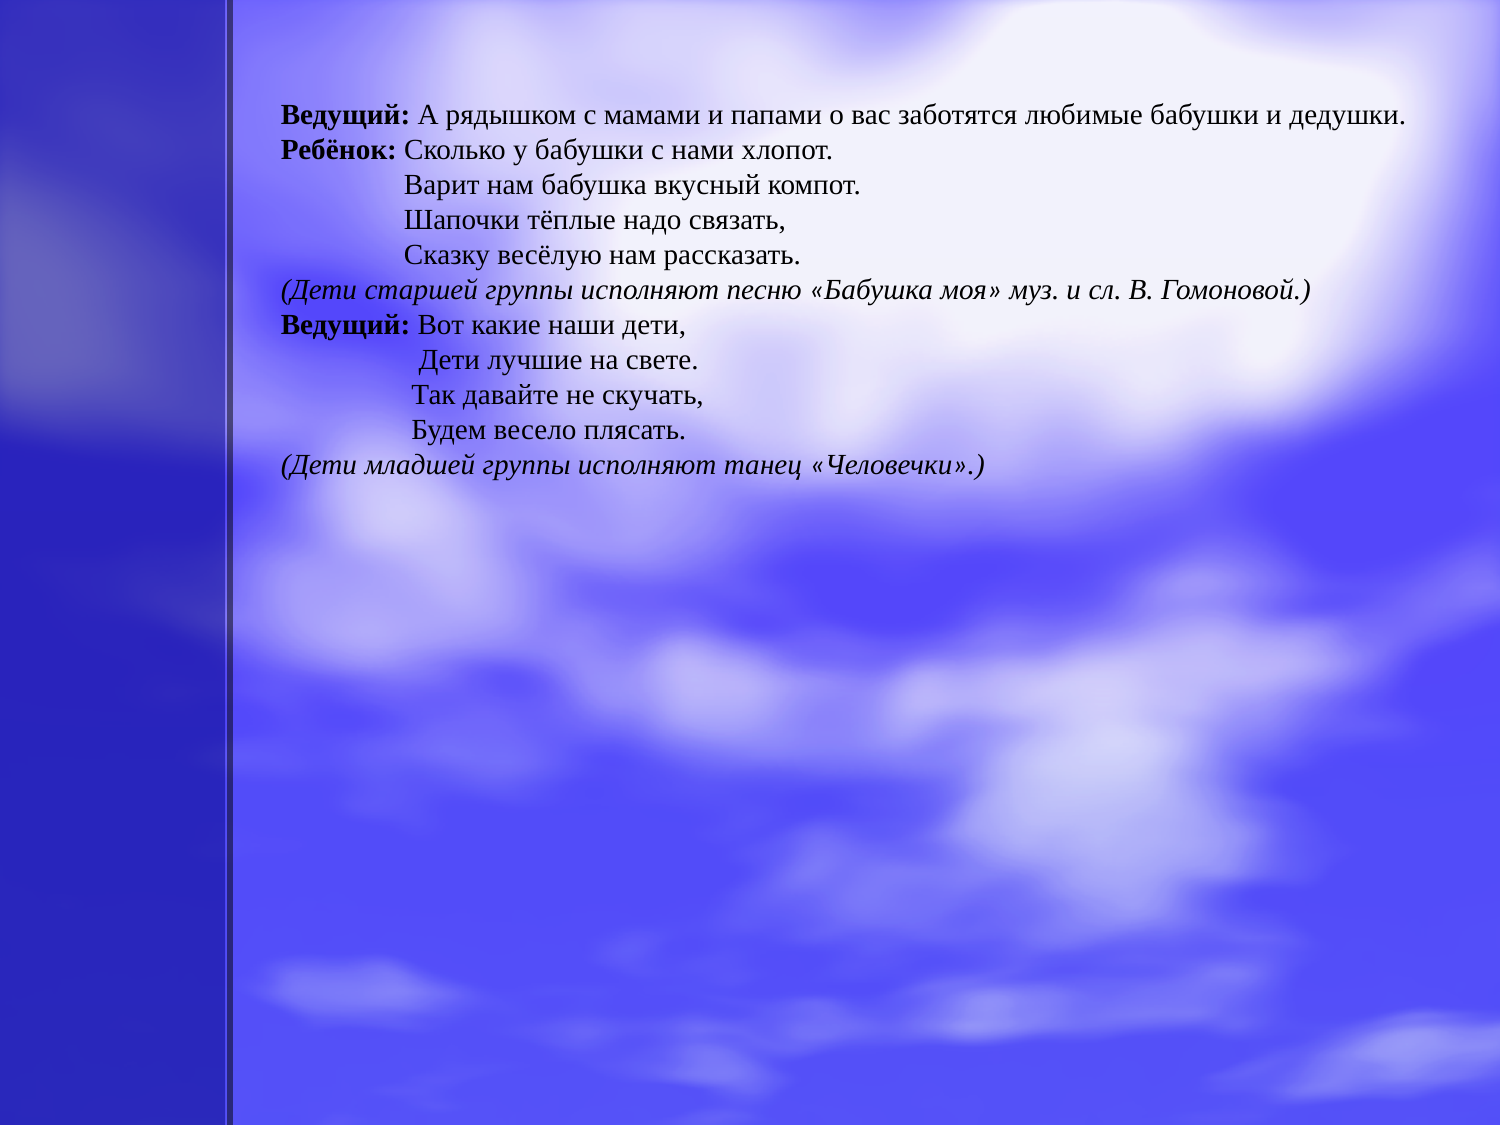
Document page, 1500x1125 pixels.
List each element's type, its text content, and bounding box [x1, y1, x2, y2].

text_box Ведущий: А рядышком с мамами и папами о вас заботятся любимые бабушки и дедушки. Ребёнок: Сколько у бабушки с нами хлопот. Варит нам бабушка вкусный компот. Шапочки тёплые надо связать, Сказку весёлую нам рассказать. (Дети старшей группы исполняют песню «Бабушка моя» муз. и сл. В. Гомоновой.) Ведущий: Вот какие наши дети, Дети лучшие на свете. Так давайте не скучать, Будем весело плясать. (Дети младшей группы исполняют танец «Человечки».) [265, 87, 1500, 488]
